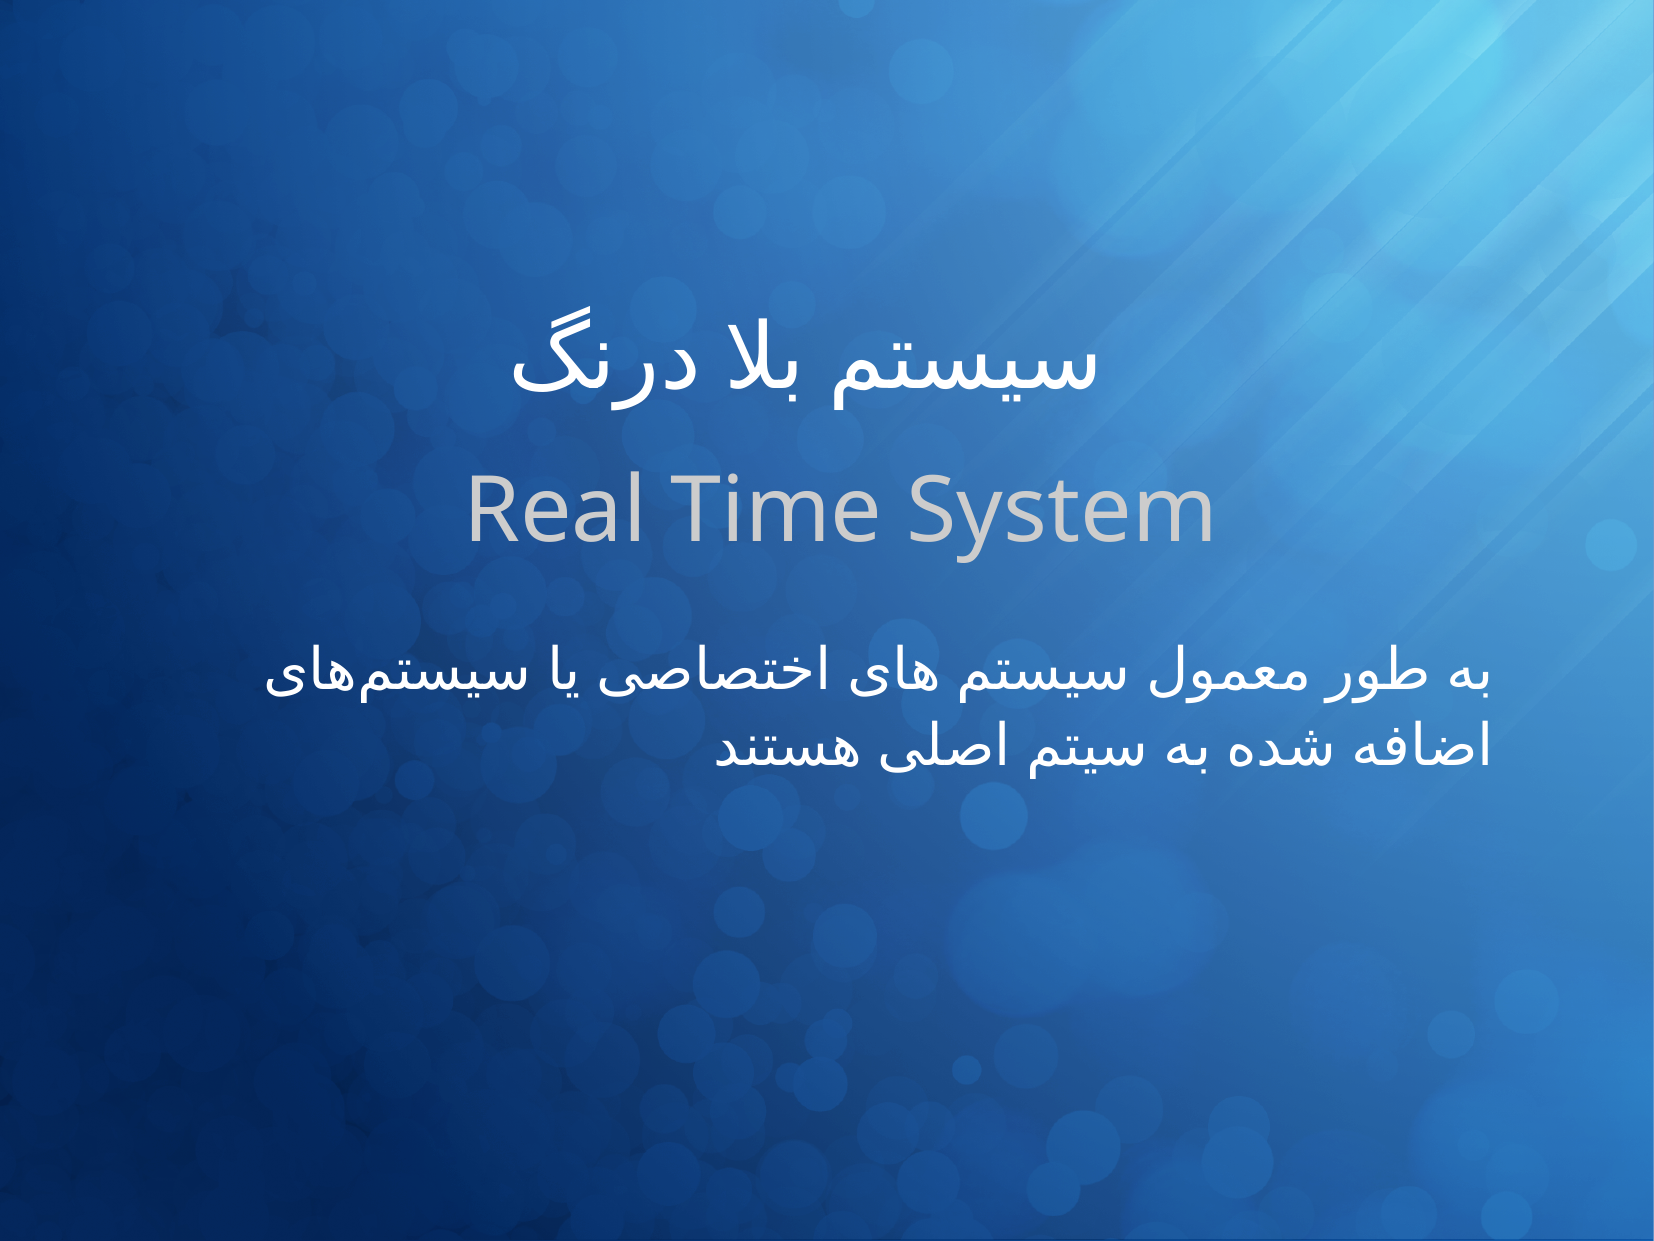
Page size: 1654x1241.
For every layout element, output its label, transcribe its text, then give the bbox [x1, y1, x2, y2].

title سیستم بلا درنگ [112, 282, 1501, 450]
list به طور معمول سیستم های اختصاصی یا سیستم‌های اضافه شده به سیتم اصلی هستند [112, 637, 1566, 927]
text_box Real Time System [112, 450, 1570, 563]
picture [0, 0, 1654, 1241]
